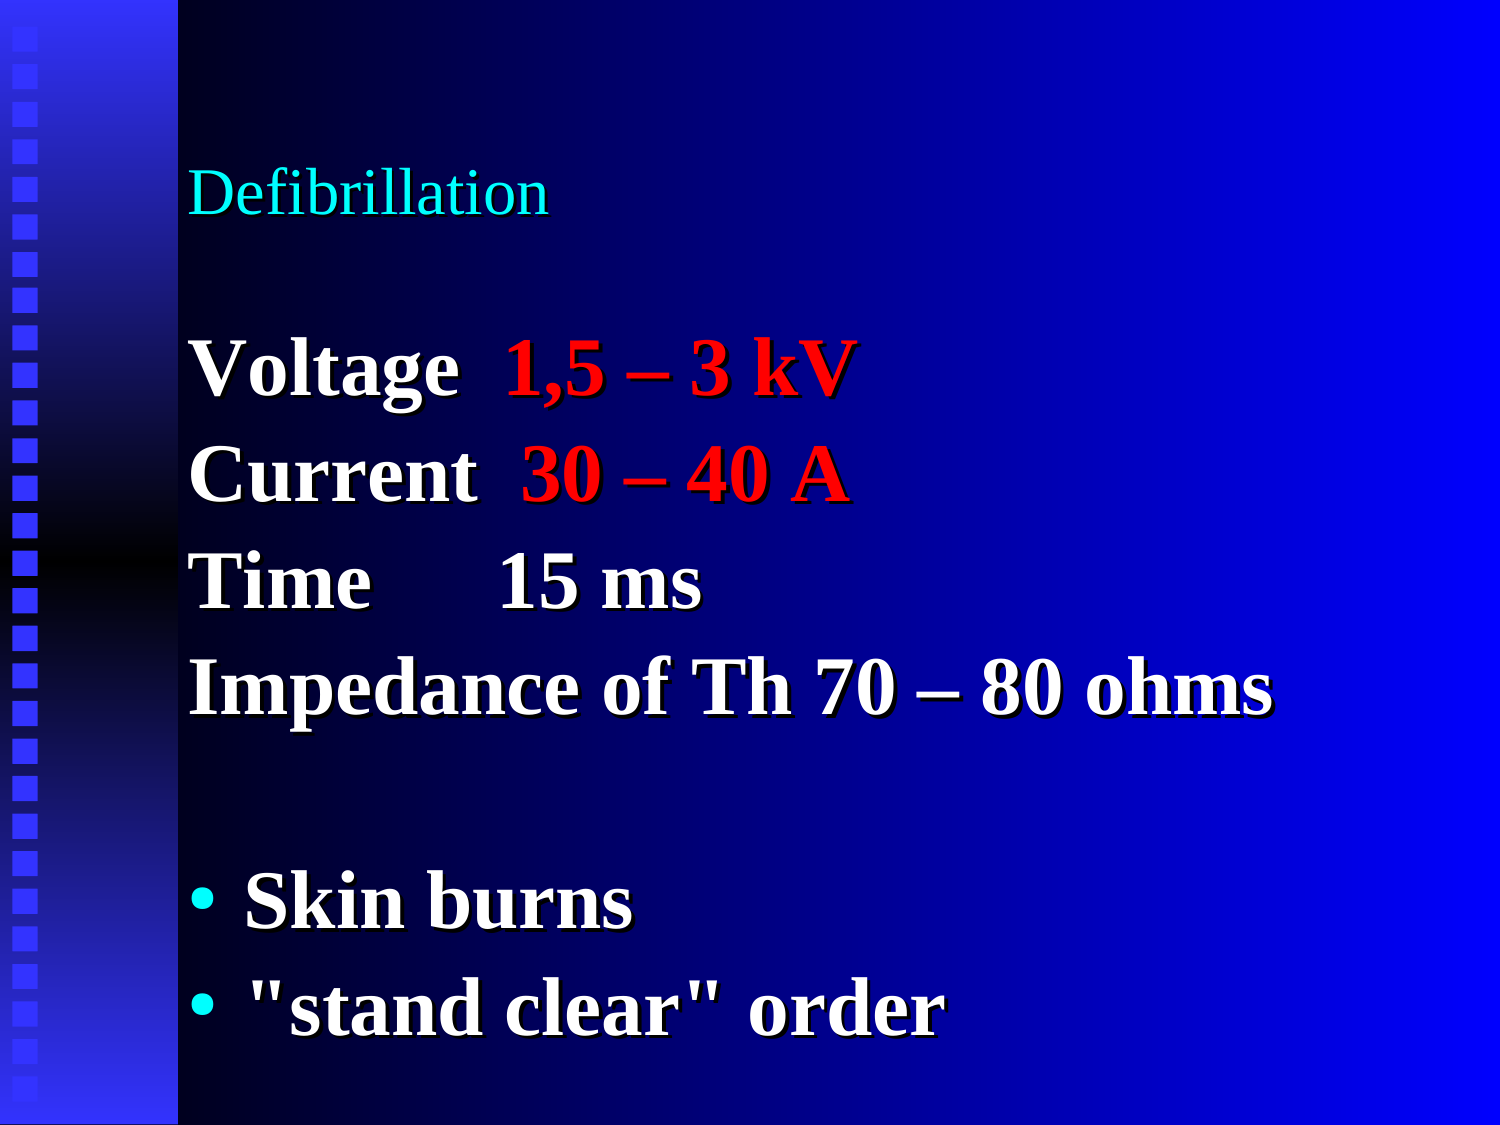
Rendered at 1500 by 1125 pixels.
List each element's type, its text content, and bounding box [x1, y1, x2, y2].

list Voltage 1,5 – 3 kV Current 30 – 40 A Time 15 ms Impedance of Th 70 – 80 ohms Skin burns "stand clear" order [187, 324, 1463, 1086]
title Defibrillation [187, 99, 1463, 288]
